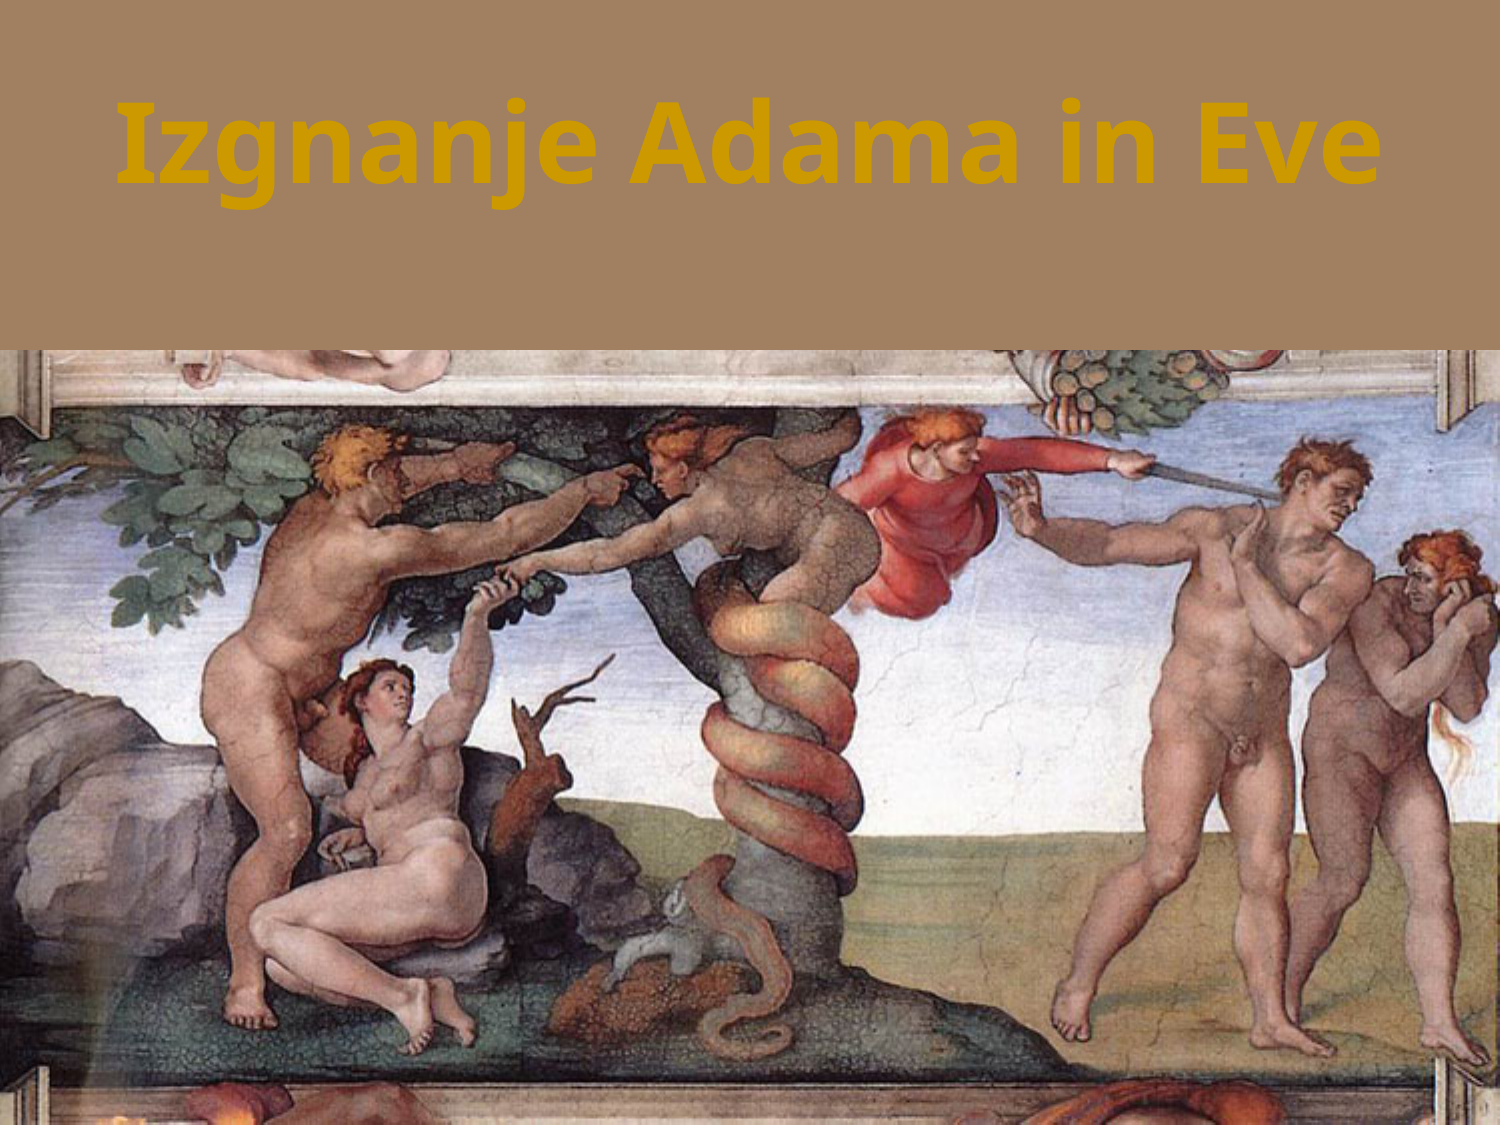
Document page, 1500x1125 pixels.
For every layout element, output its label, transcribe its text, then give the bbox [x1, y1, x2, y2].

picture [0, 350, 1500, 1125]
title Izgnanje Adama in Eve [75, 45, 1425, 233]
